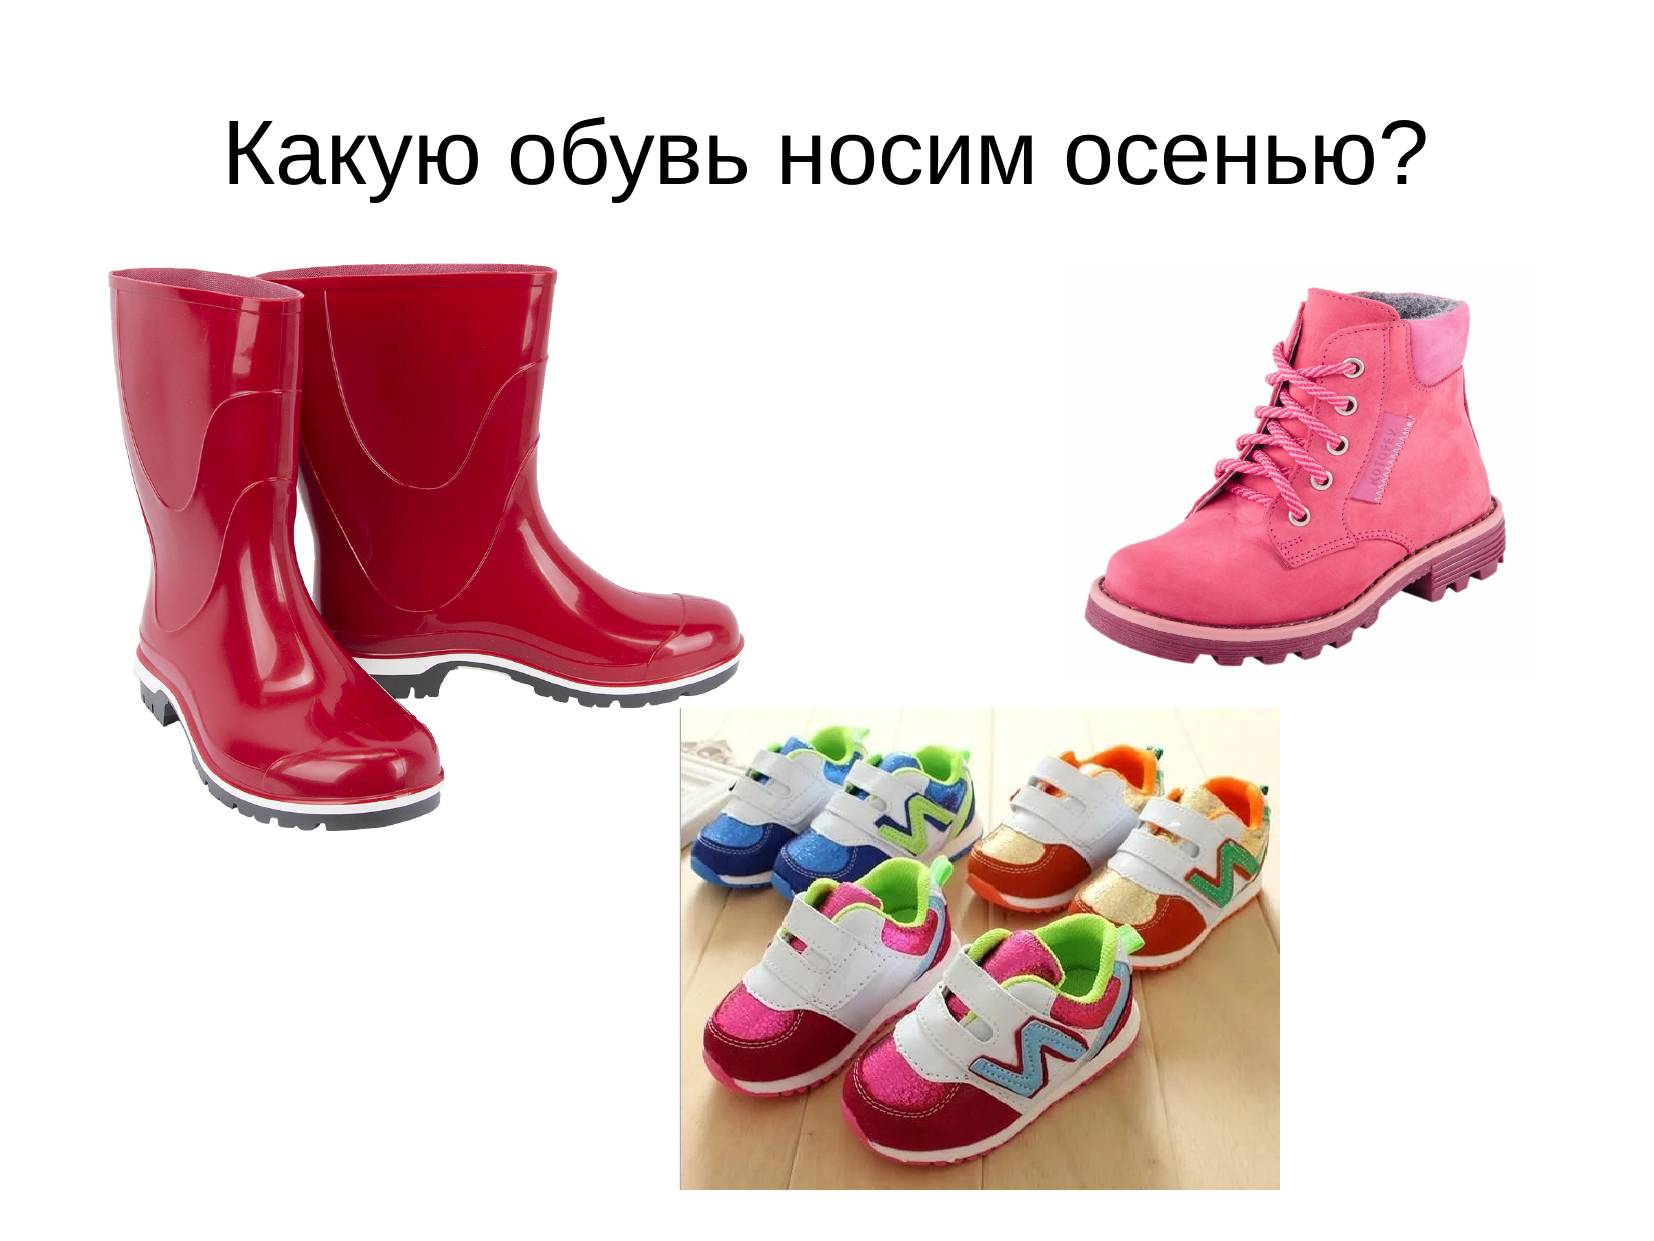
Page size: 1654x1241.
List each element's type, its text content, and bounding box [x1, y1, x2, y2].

picture [81, 206, 1280, 1190]
title Какую обувь носим осенью? [82, 56, 1571, 250]
picture [1062, 265, 1536, 680]
